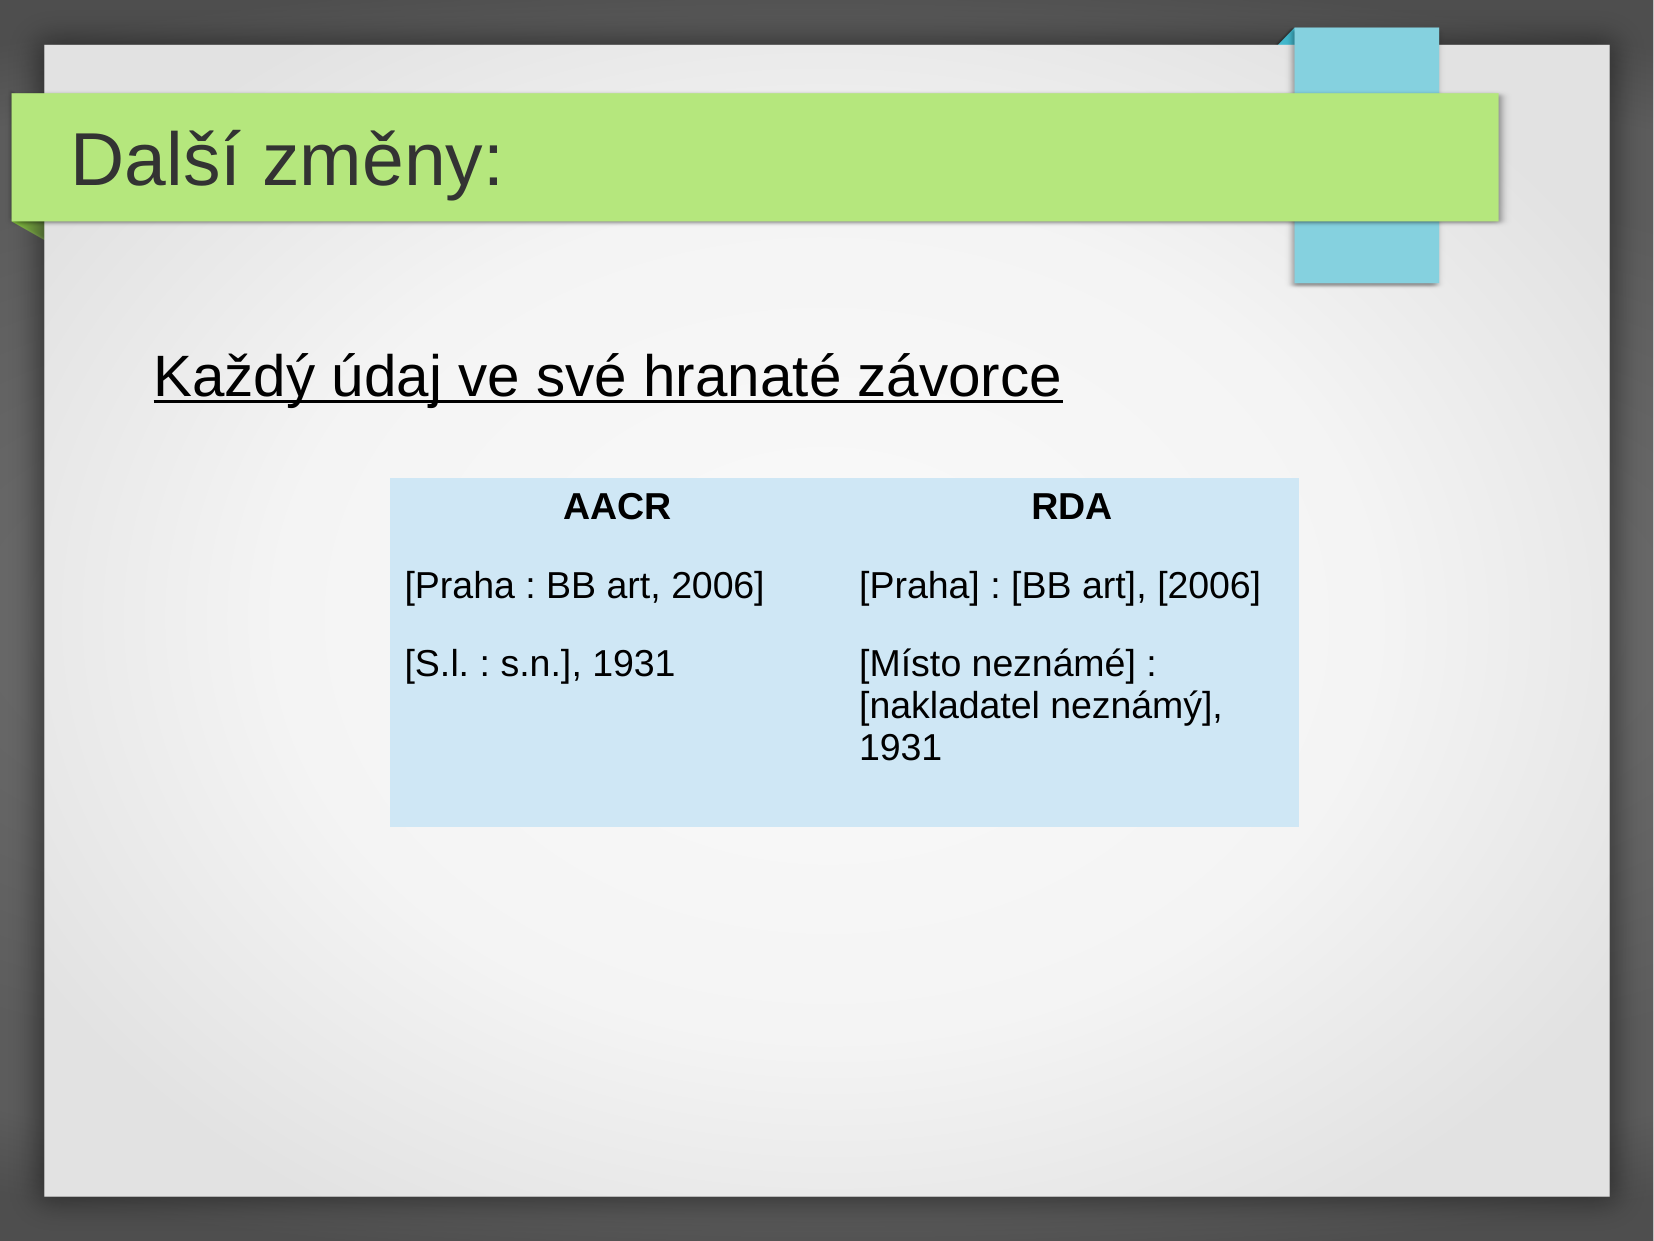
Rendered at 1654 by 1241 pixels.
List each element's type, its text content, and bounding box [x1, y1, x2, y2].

table_cell [Místo neznámé] : [nakladatel neznámý], 1931 [844, 635, 1299, 827]
picture [0, 0, 1654, 1241]
table_cell [S.l. : s.n.], 1931 [390, 635, 844, 827]
table_cell [Praha] : [BB art], [2006] [844, 558, 1299, 635]
table_header AACR [390, 478, 844, 558]
table_cell [Praha : BB art, 2006] [390, 558, 844, 635]
title Další změny: [70, 106, 1229, 213]
table_header RDA [844, 478, 1299, 558]
list Každý údaj ve své hranaté závorce [82, 343, 1538, 1063]
